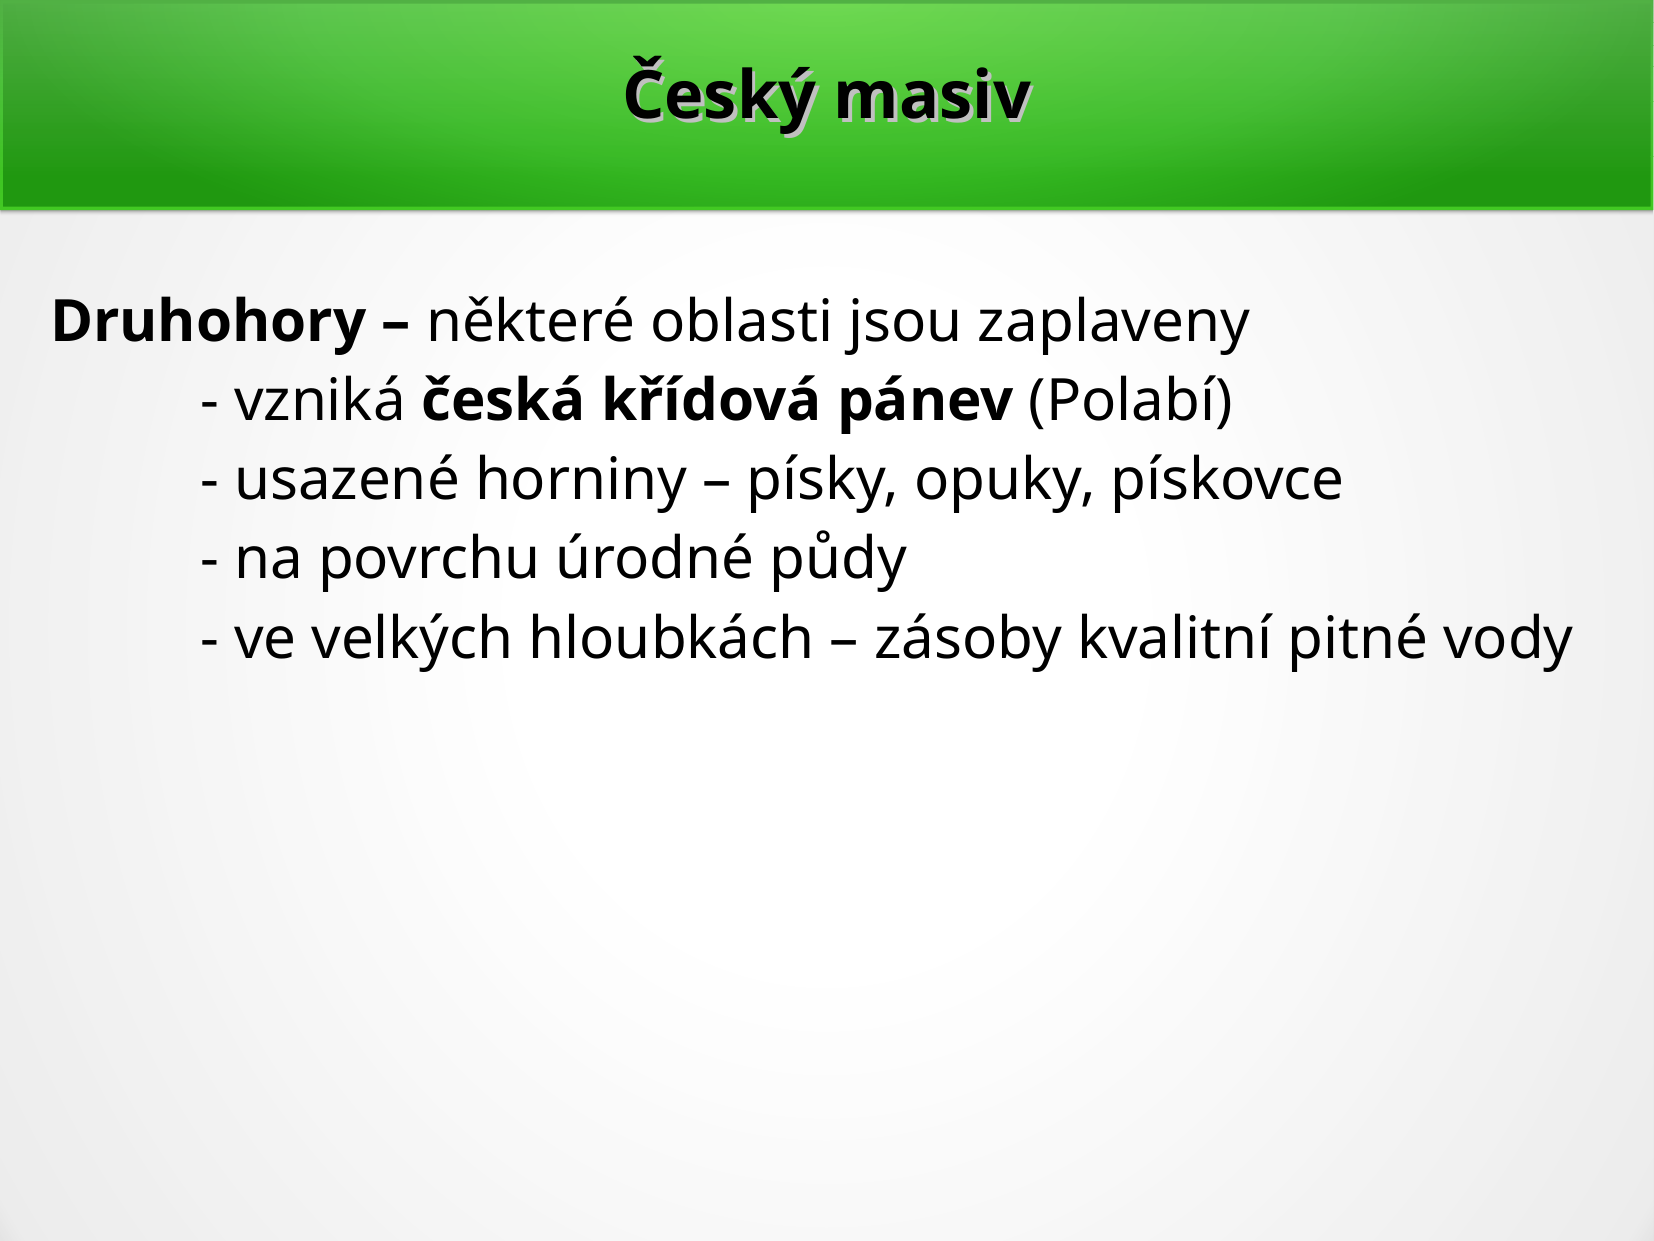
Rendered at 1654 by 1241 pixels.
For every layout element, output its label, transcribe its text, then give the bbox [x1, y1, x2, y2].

text_box Druhohory – některé oblasti jsou zaplaveny - vzniká česká křídová pánev (Polabí) - usazené horniny – písky, opuky, pískovce - na povrchu úrodné půdy - ve velkých hloubkách – zásoby kvalitní pitné vody [35, 271, 1630, 694]
text_box Český masiv [29, 39, 1625, 148]
